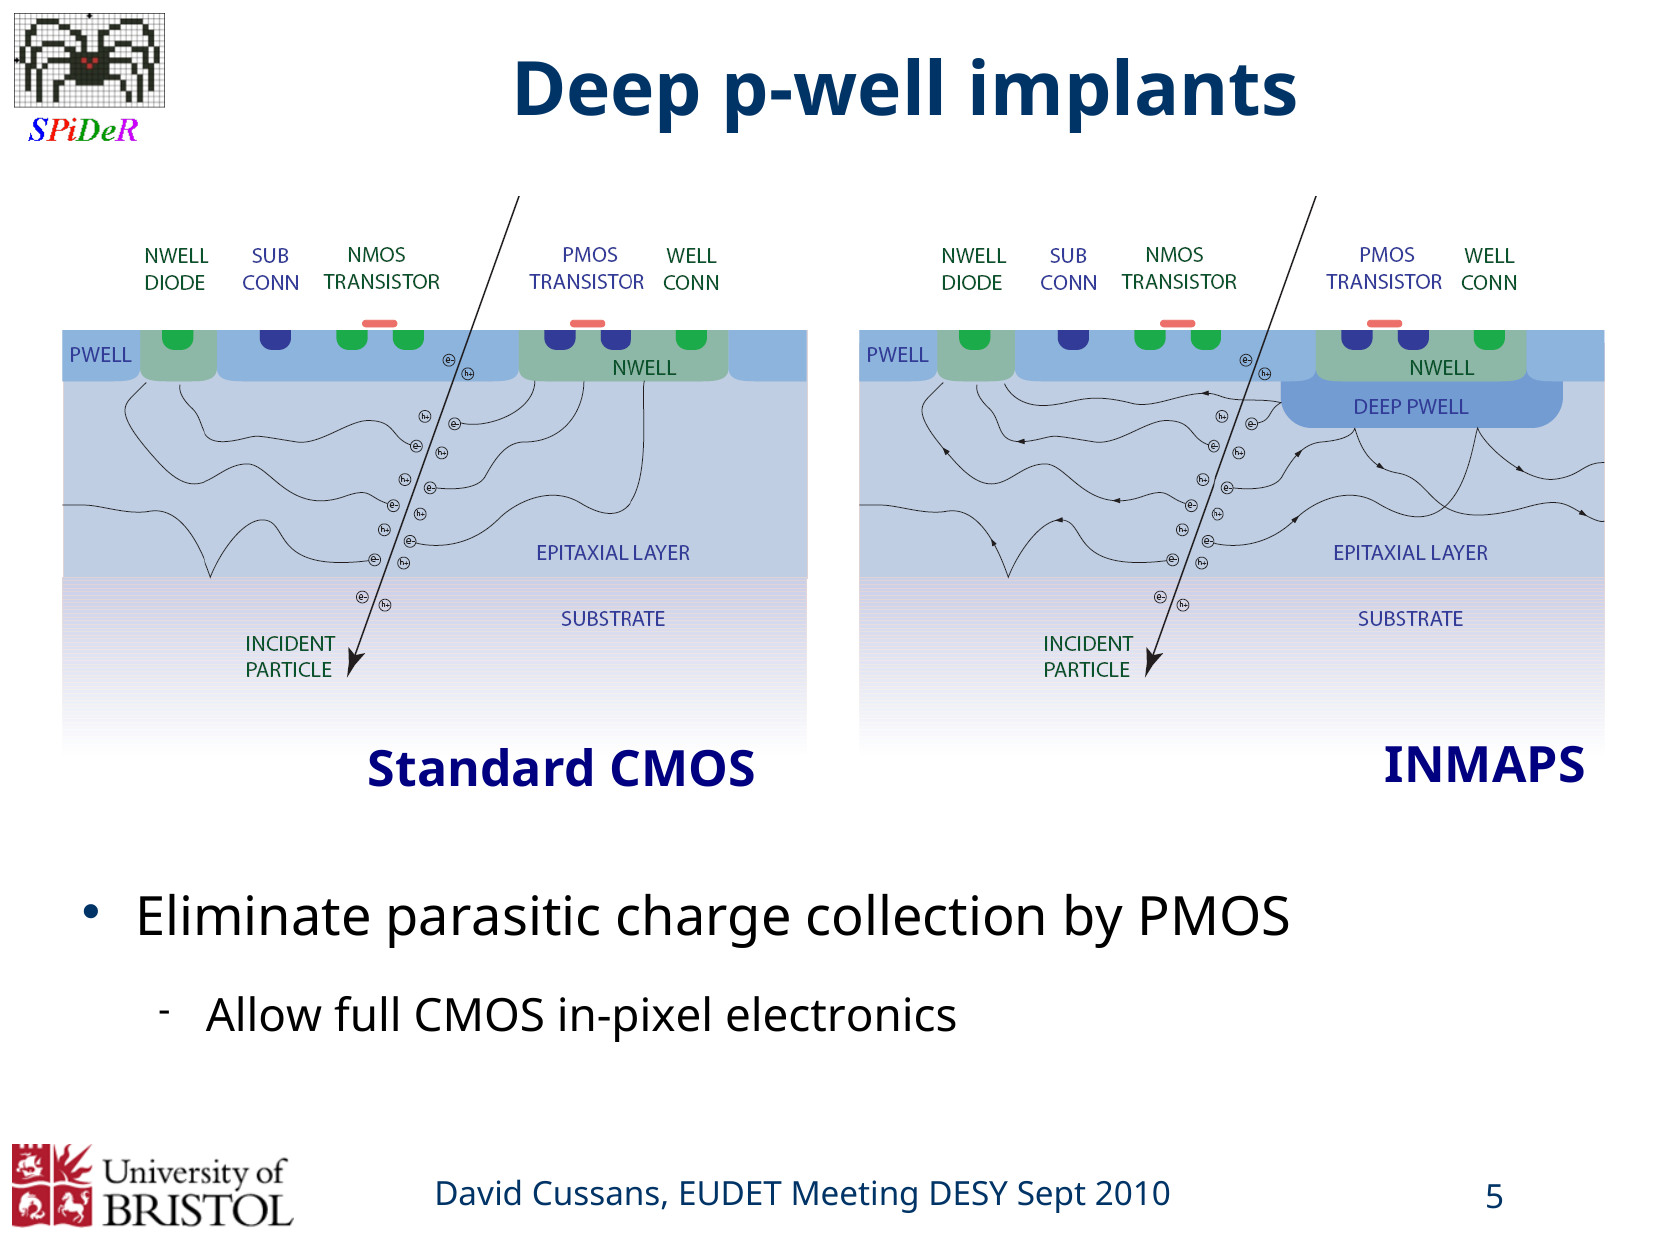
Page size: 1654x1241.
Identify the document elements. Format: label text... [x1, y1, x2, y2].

list Eliminate parasitic charge collection by PMOS Allow full CMOS in-pixel electronics [64, 876, 1571, 1120]
picture [46, 196, 815, 784]
text_box INMAPS [1370, 730, 1601, 801]
title Deep p-well implants [243, 7, 1568, 164]
picture [844, 196, 1613, 784]
text_box Standard CMOS [353, 733, 771, 805]
picture [14, 13, 165, 156]
picture [12, 1144, 294, 1228]
